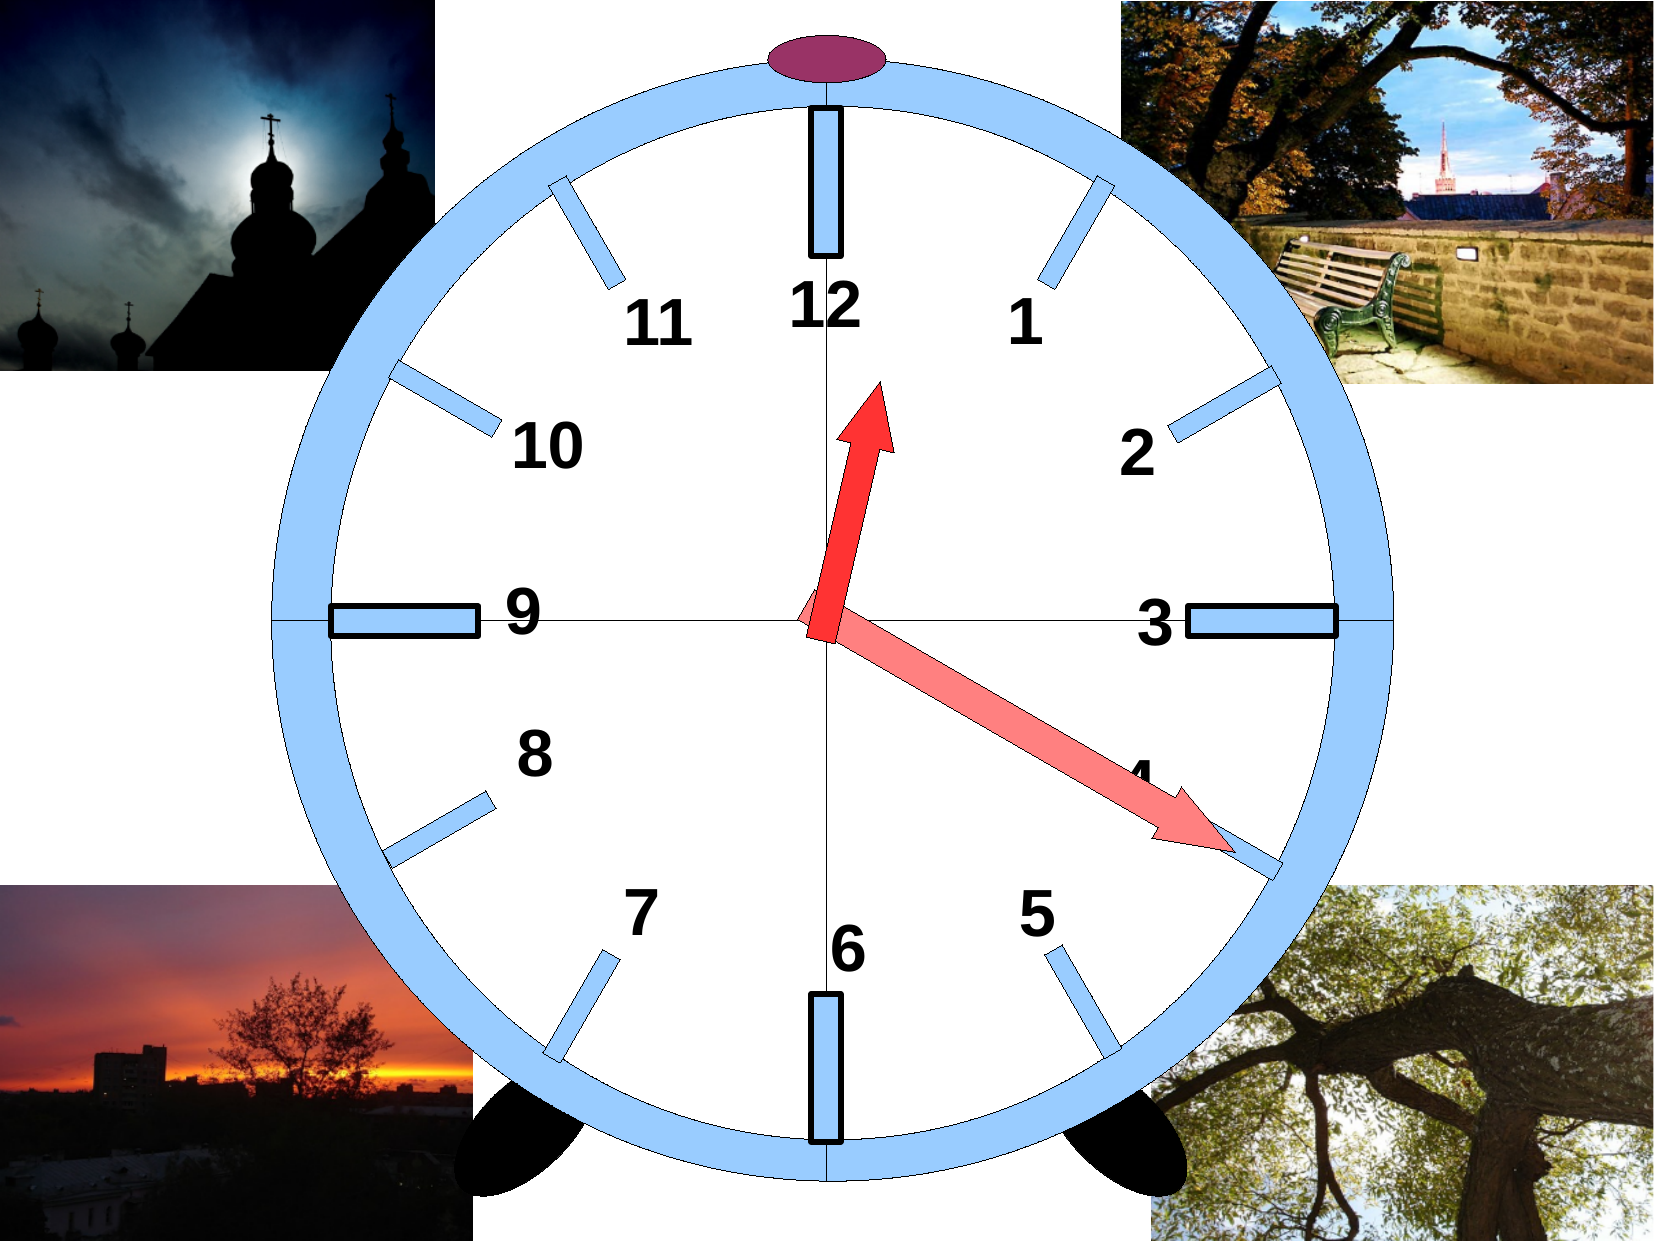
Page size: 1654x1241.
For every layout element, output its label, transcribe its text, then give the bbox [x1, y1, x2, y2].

text_box 10 [496, 400, 615, 491]
picture [0, 0, 435, 371]
text_box 8 [501, 708, 585, 816]
picture [1151, 885, 1654, 1241]
text_box 1 [992, 276, 1075, 367]
text_box 4 [1104, 738, 1188, 796]
text_box 3 [1122, 577, 1205, 668]
text_box 12 [773, 259, 892, 350]
picture [0, 885, 473, 1241]
text_box 11 [608, 277, 727, 368]
text_box 5 [1003, 868, 1087, 975]
text_box 2 [1104, 407, 1188, 498]
text_box [271, 35, 1394, 1197]
text_box 4 [1104, 797, 1186, 845]
text_box 7 [608, 868, 691, 975]
picture [1121, 1, 1654, 384]
text_box 9 [490, 566, 573, 674]
text_box 6 [814, 903, 898, 994]
